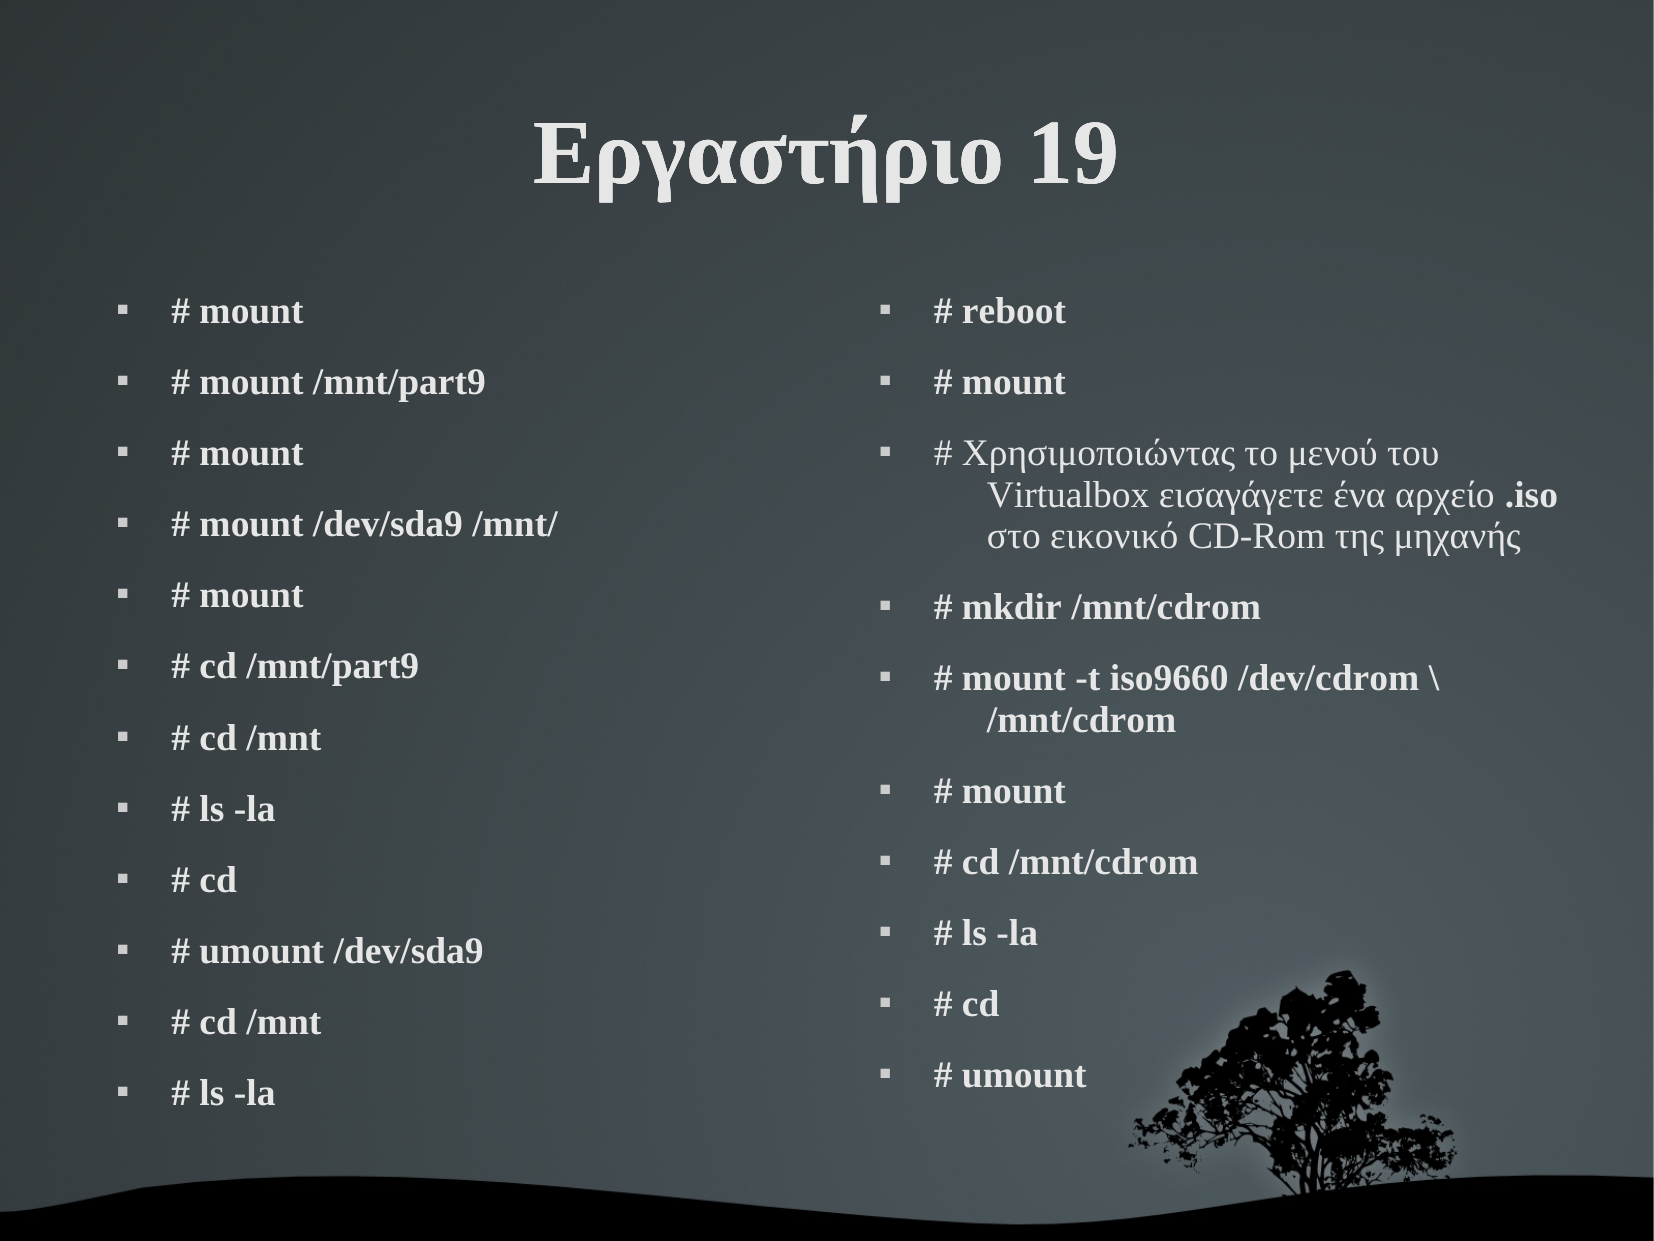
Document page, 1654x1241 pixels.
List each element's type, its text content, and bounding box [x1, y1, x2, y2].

list # reboot # mount # Χρησιμοποιώντας το μενού του Virtualbox εισαγάγετε ένα αρχείο .iso στο εικονικό CD-Rom της μηχανής # mkdir /mnt/cdrom # mount -t iso9660 /dev/cdrom \ /mnt/cdrom # mount # cd /mnt/cdrom # ls -la # cd # umount [845, 290, 1572, 1187]
picture [0, 0, 1654, 1241]
list # mount # mount /mnt/part9 # mount # mount /dev/sda9 /mnt/ # mount # cd /mnt/part9 # cd /mnt # ls -la # cd # umount /dev/sda9 # cd /mnt # ls -la [82, 290, 809, 1204]
title Εργαστήριο 19 [82, 49, 1571, 257]
